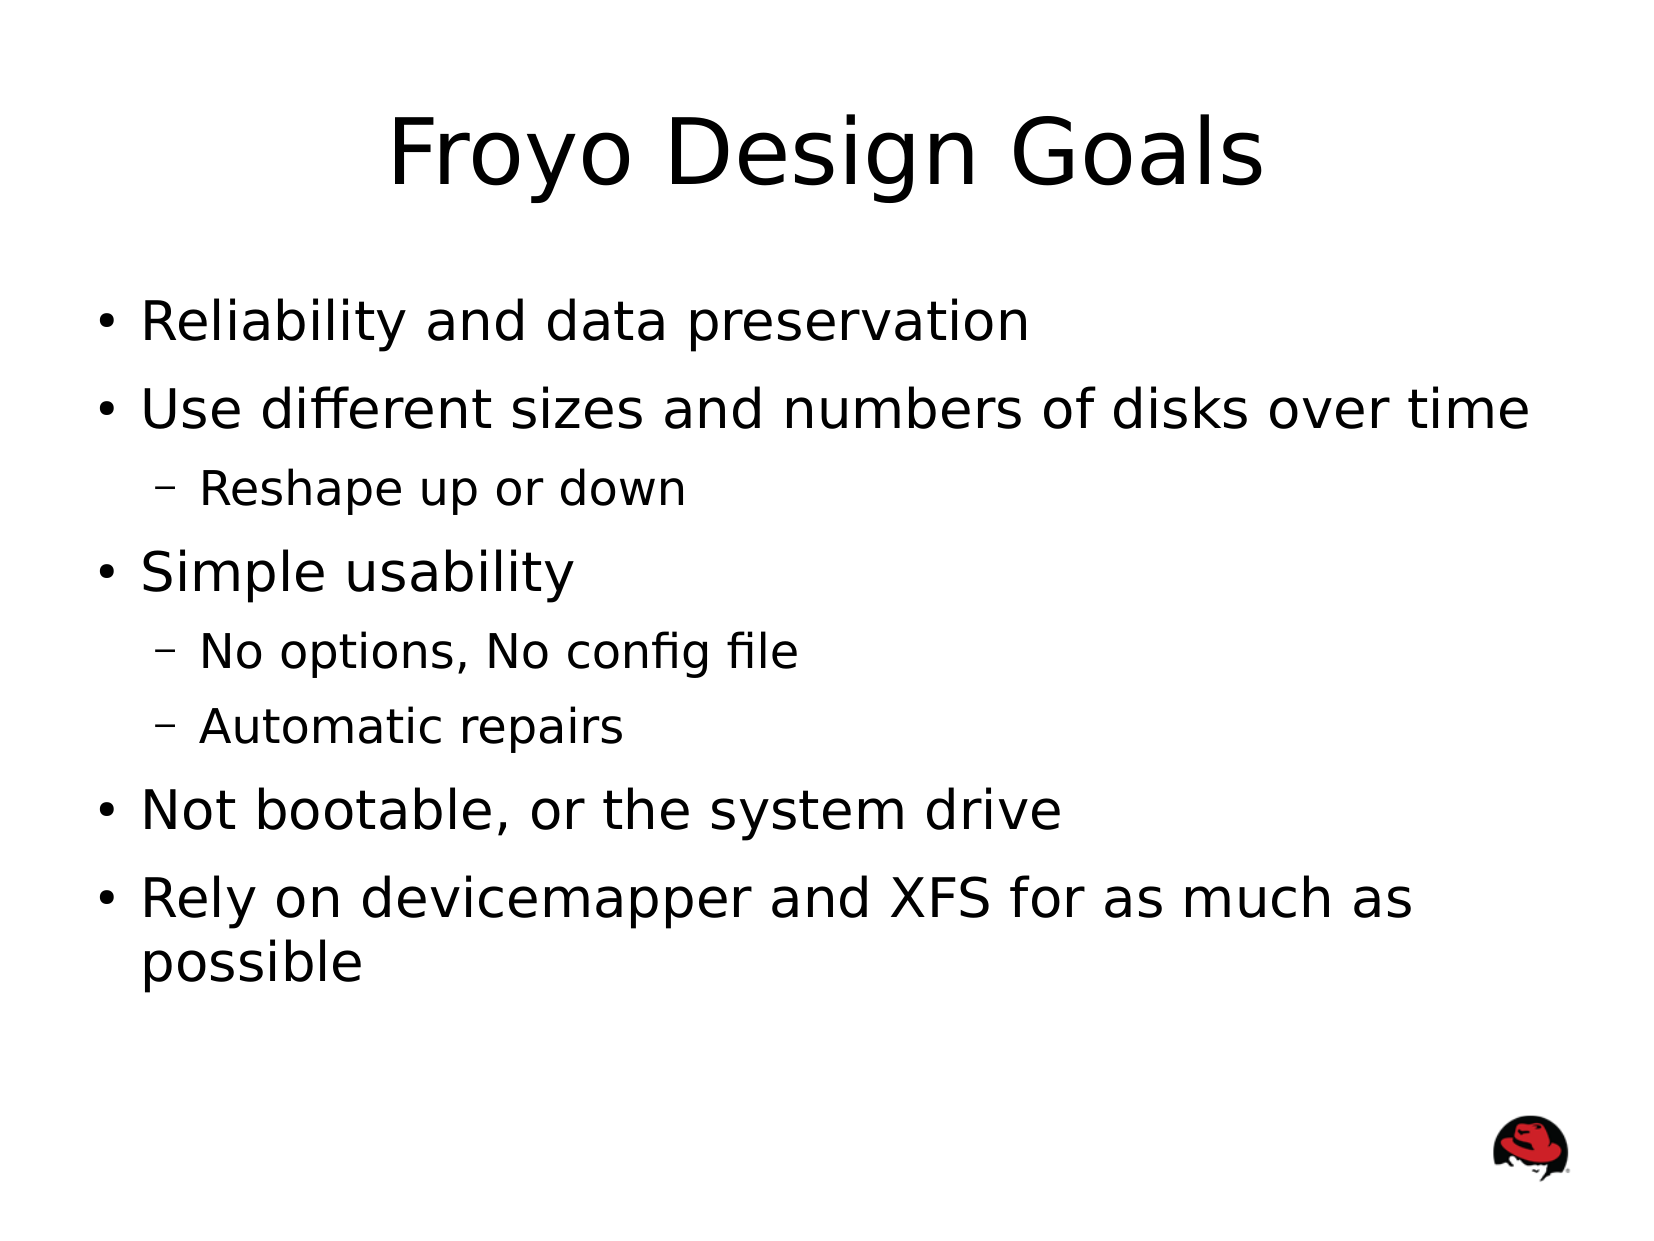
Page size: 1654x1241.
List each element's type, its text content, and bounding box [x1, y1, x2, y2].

list Reliability and data preservation Use different sizes and numbers of disks over time Reshape up or down Simple usability No options, No config file Automatic repairs Not bootable, or the system drive Rely on devicemapper and XFS for as much as possible [82, 290, 1571, 1010]
picture [1492, 1113, 1576, 1191]
title Froyo Design Goals [82, 49, 1571, 257]
